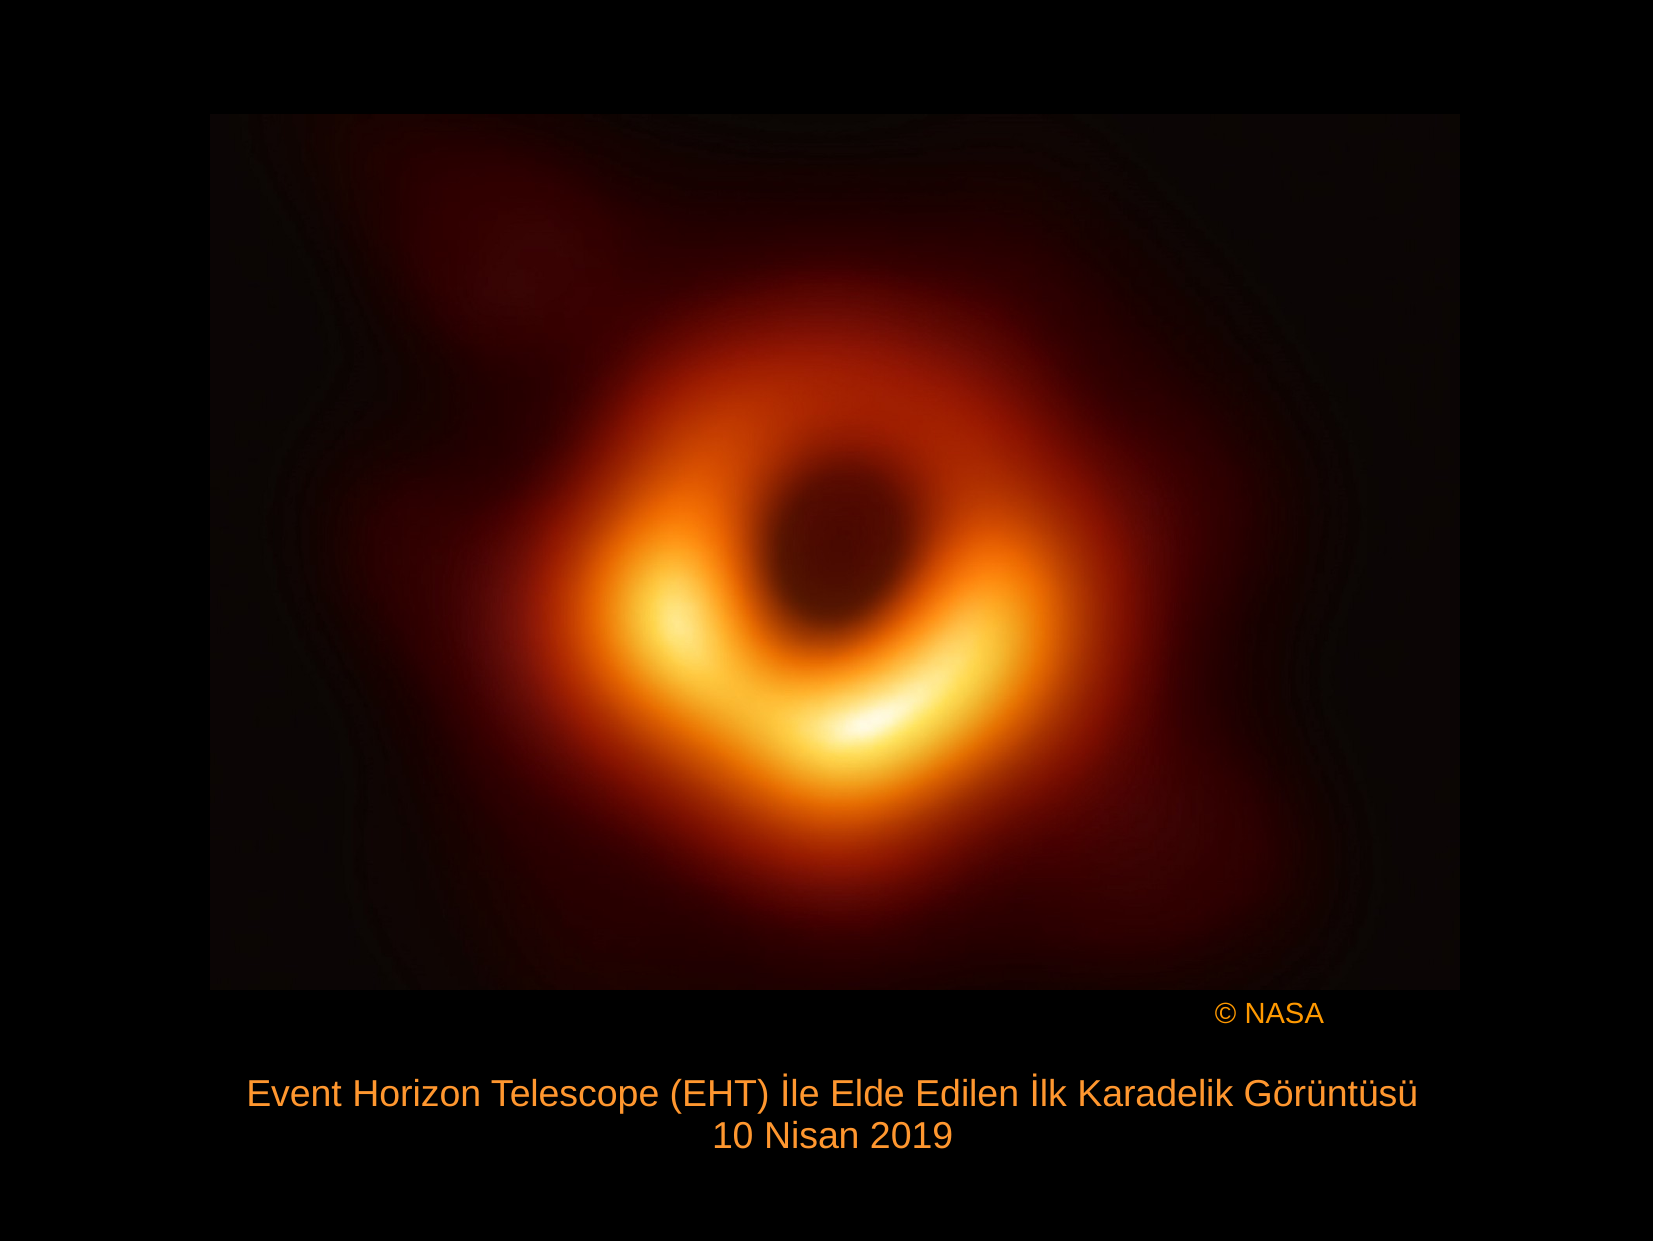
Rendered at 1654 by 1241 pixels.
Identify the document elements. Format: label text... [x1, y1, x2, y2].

text_box © NASA [1200, 990, 1366, 1038]
text_box Event Horizon Telescope (EHT) İle Elde Edilen İlk Karadelik Görüntüsü 10 Nisan 2019 [225, 1065, 1441, 1164]
picture [210, 114, 1460, 991]
